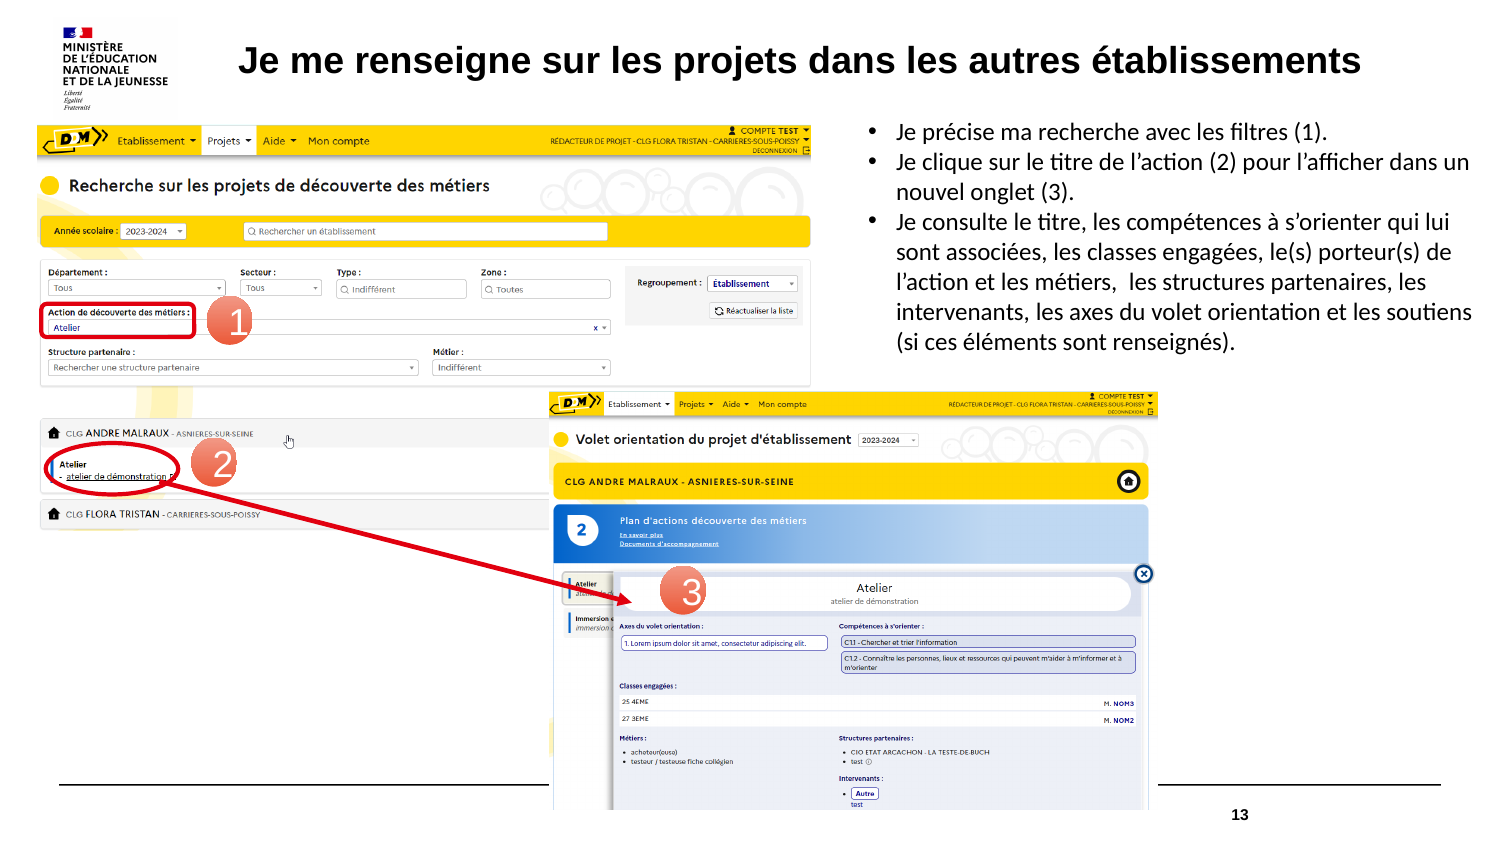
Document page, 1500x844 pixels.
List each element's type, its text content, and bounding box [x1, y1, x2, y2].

text_box Je précise ma recherche avec les filtres (1). Je clique sur le titre de l’action (2) pour l’afficher dans un nouvel onglet (3). Je consulte le titre, les compétences à s’orienter qui lui sont associées, les classes engagées, le(s) porteur(s) de l’action et les métiers, les structures partenaires, les intervenants, les axes du volet orientation et les soutiens (si ces éléments sont renseignés). [853, 108, 1495, 363]
text_box Je me renseigne sur les projets dans les autres établissements [223, 28, 1412, 89]
picture [48, 446, 175, 492]
text_box 2 [191, 437, 237, 487]
text_box 3 [660, 565, 706, 615]
picture [53, 17, 178, 120]
text_box 1 [206, 295, 253, 345]
picture [37, 124, 1158, 810]
slide_number <numéro> [1027, 784, 1249, 844]
